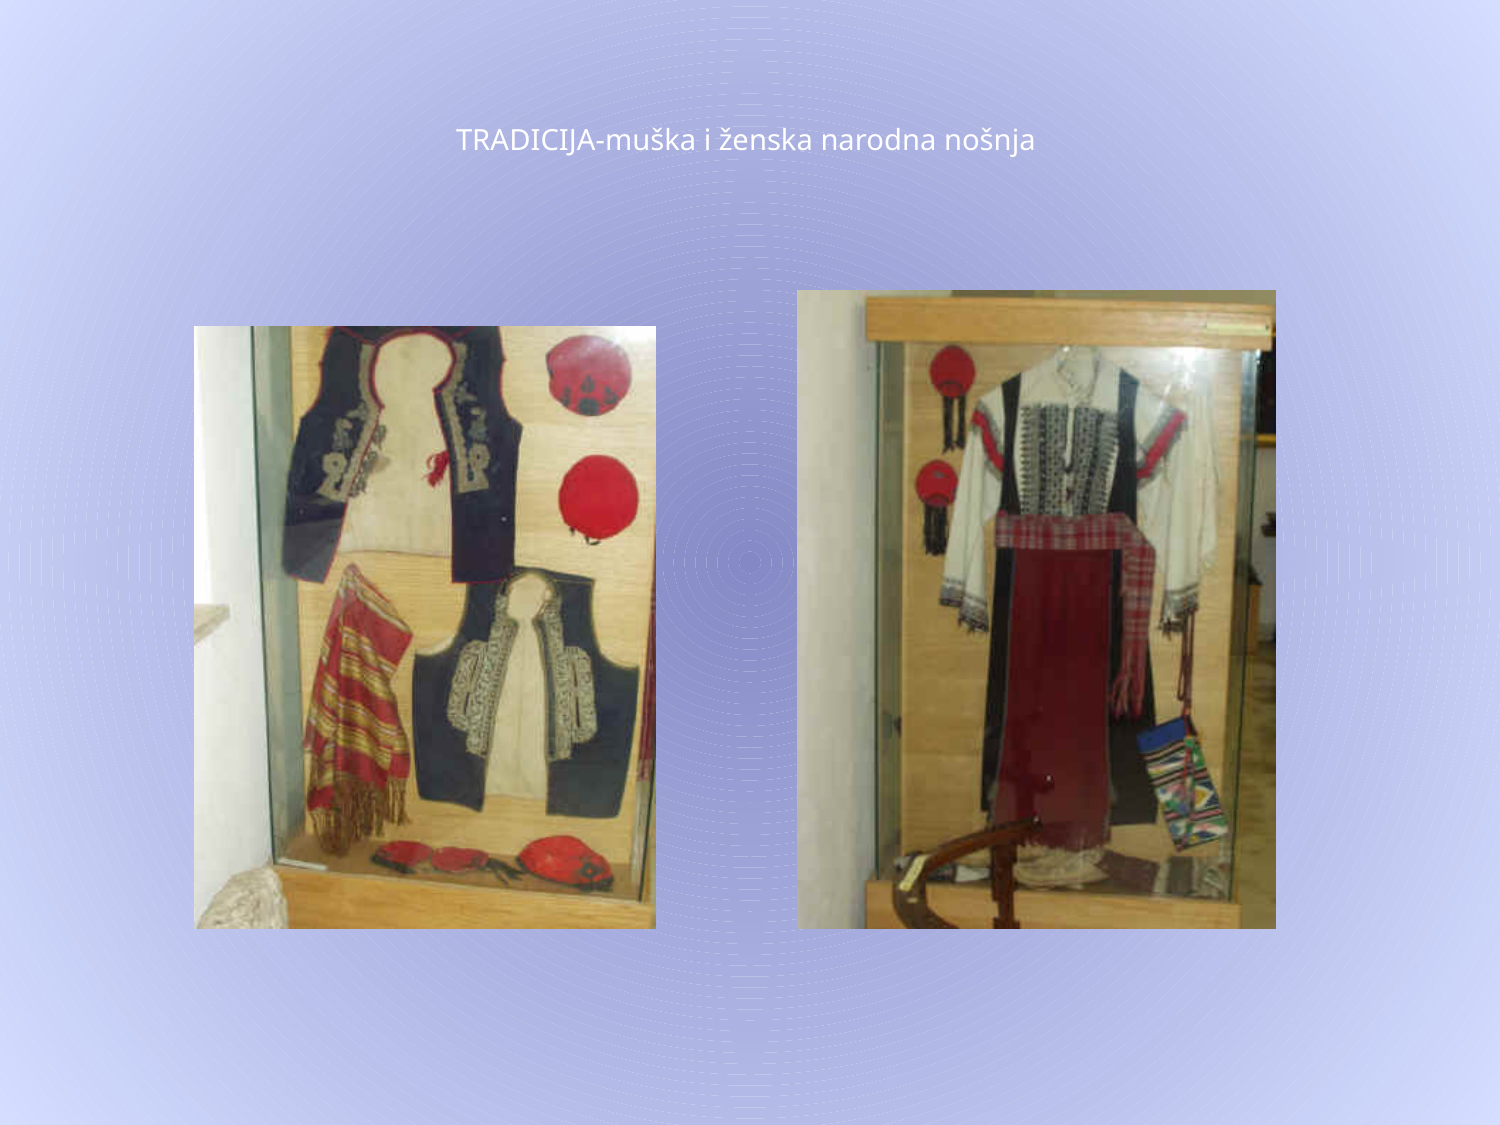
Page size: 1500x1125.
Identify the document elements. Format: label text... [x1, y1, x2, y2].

picture [194, 326, 656, 929]
picture [797, 290, 1276, 929]
title TRADICIJA-muška i ženska narodna nošnja [75, 45, 1426, 233]
